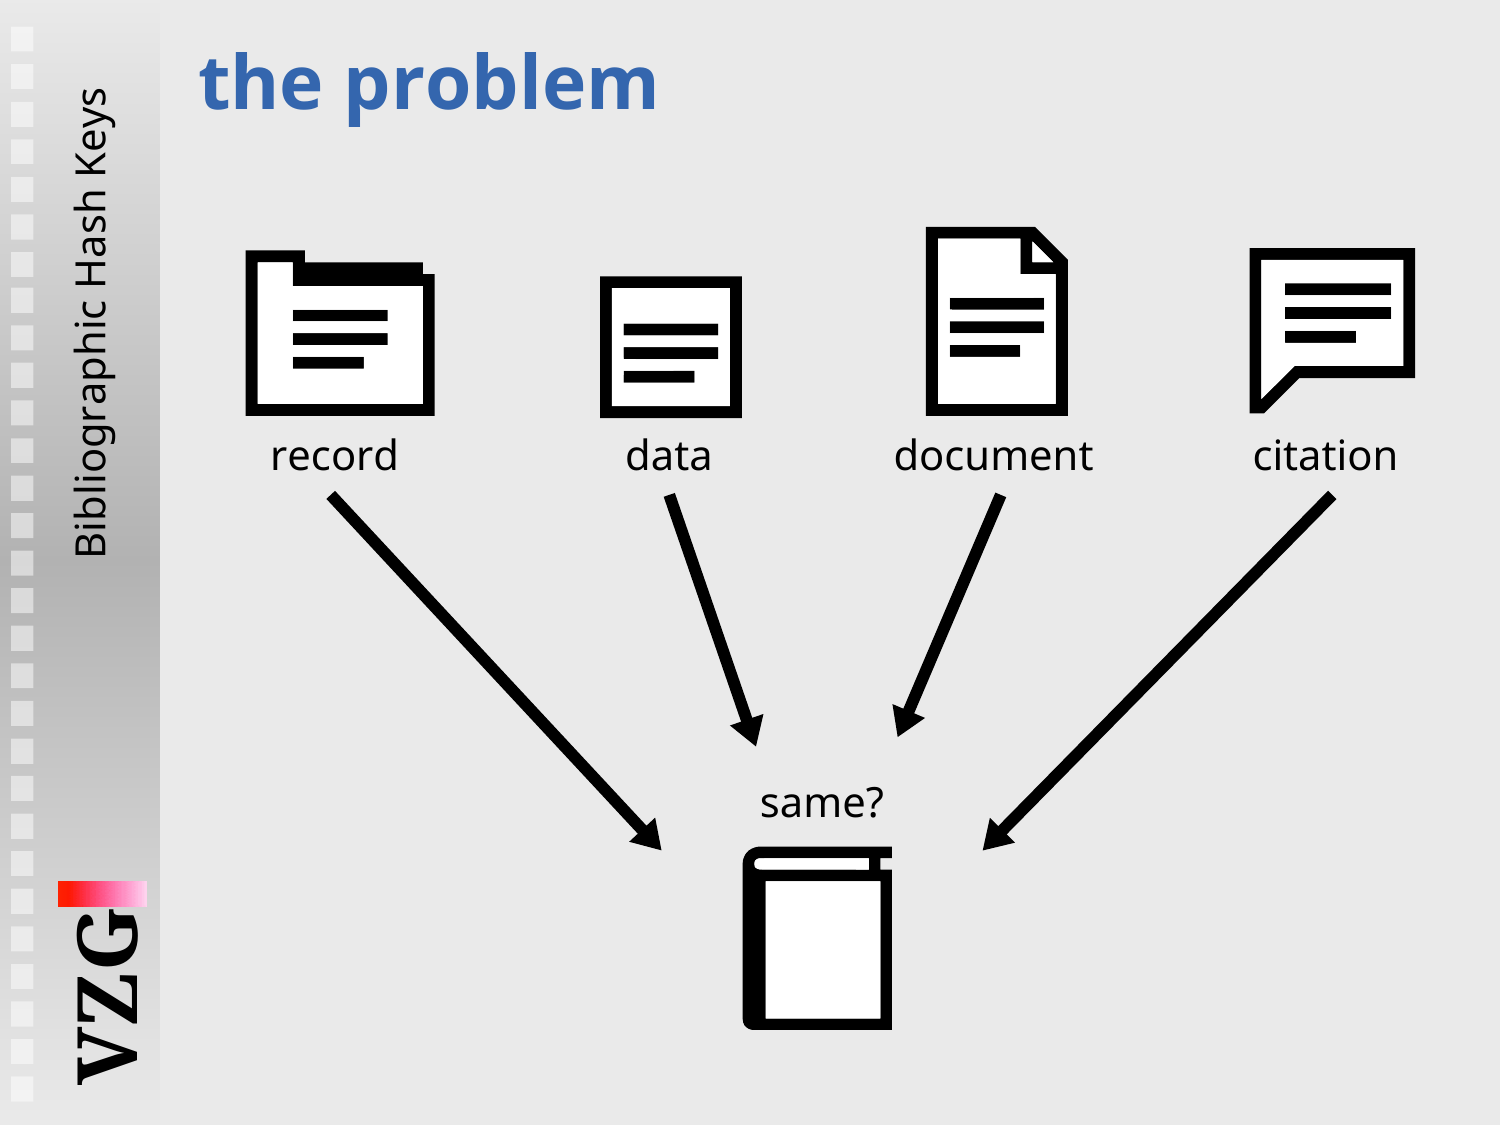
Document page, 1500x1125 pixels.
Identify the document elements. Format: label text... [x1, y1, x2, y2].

text_box document [878, 417, 1125, 484]
text_box data [610, 417, 733, 484]
picture [1237, 236, 1427, 417]
text_box same? [699, 765, 945, 831]
picture [58, 881, 147, 907]
picture [576, 252, 766, 442]
title the problem [198, 17, 1418, 144]
text_box record [255, 417, 419, 484]
text_box citation [1237, 417, 1427, 484]
picture [925, 226, 1115, 416]
picture [245, 226, 435, 416]
picture [737, 840, 926, 1030]
